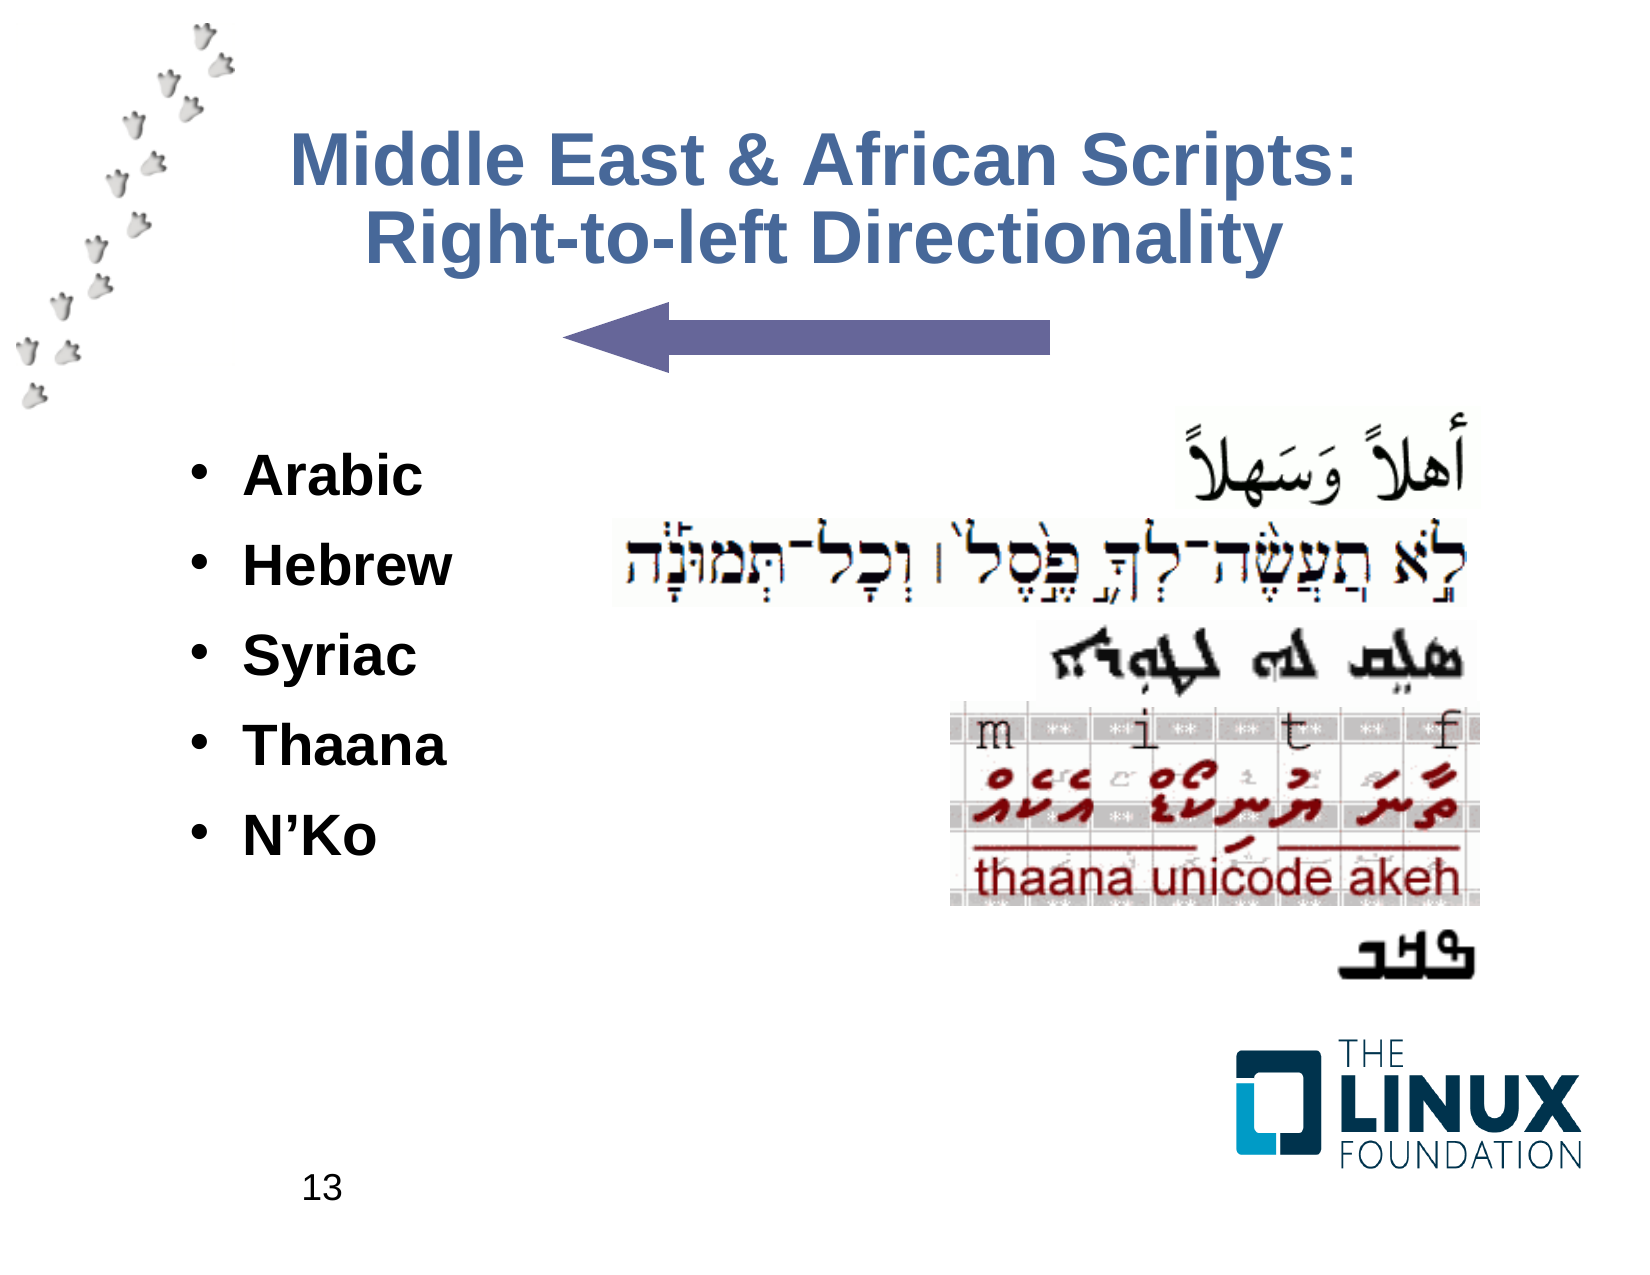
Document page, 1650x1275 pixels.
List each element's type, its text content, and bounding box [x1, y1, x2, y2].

picture [612, 518, 1467, 607]
list Arabic Hebrew Syriac Thaana N’Ko [154, 447, 492, 906]
picture [950, 620, 1480, 906]
picture [16, 23, 235, 430]
title Middle East & African Scripts: Right-to-left Directionality [135, 104, 1515, 299]
picture [1175, 406, 1481, 509]
picture [1216, 1012, 1613, 1200]
picture [1336, 928, 1479, 984]
